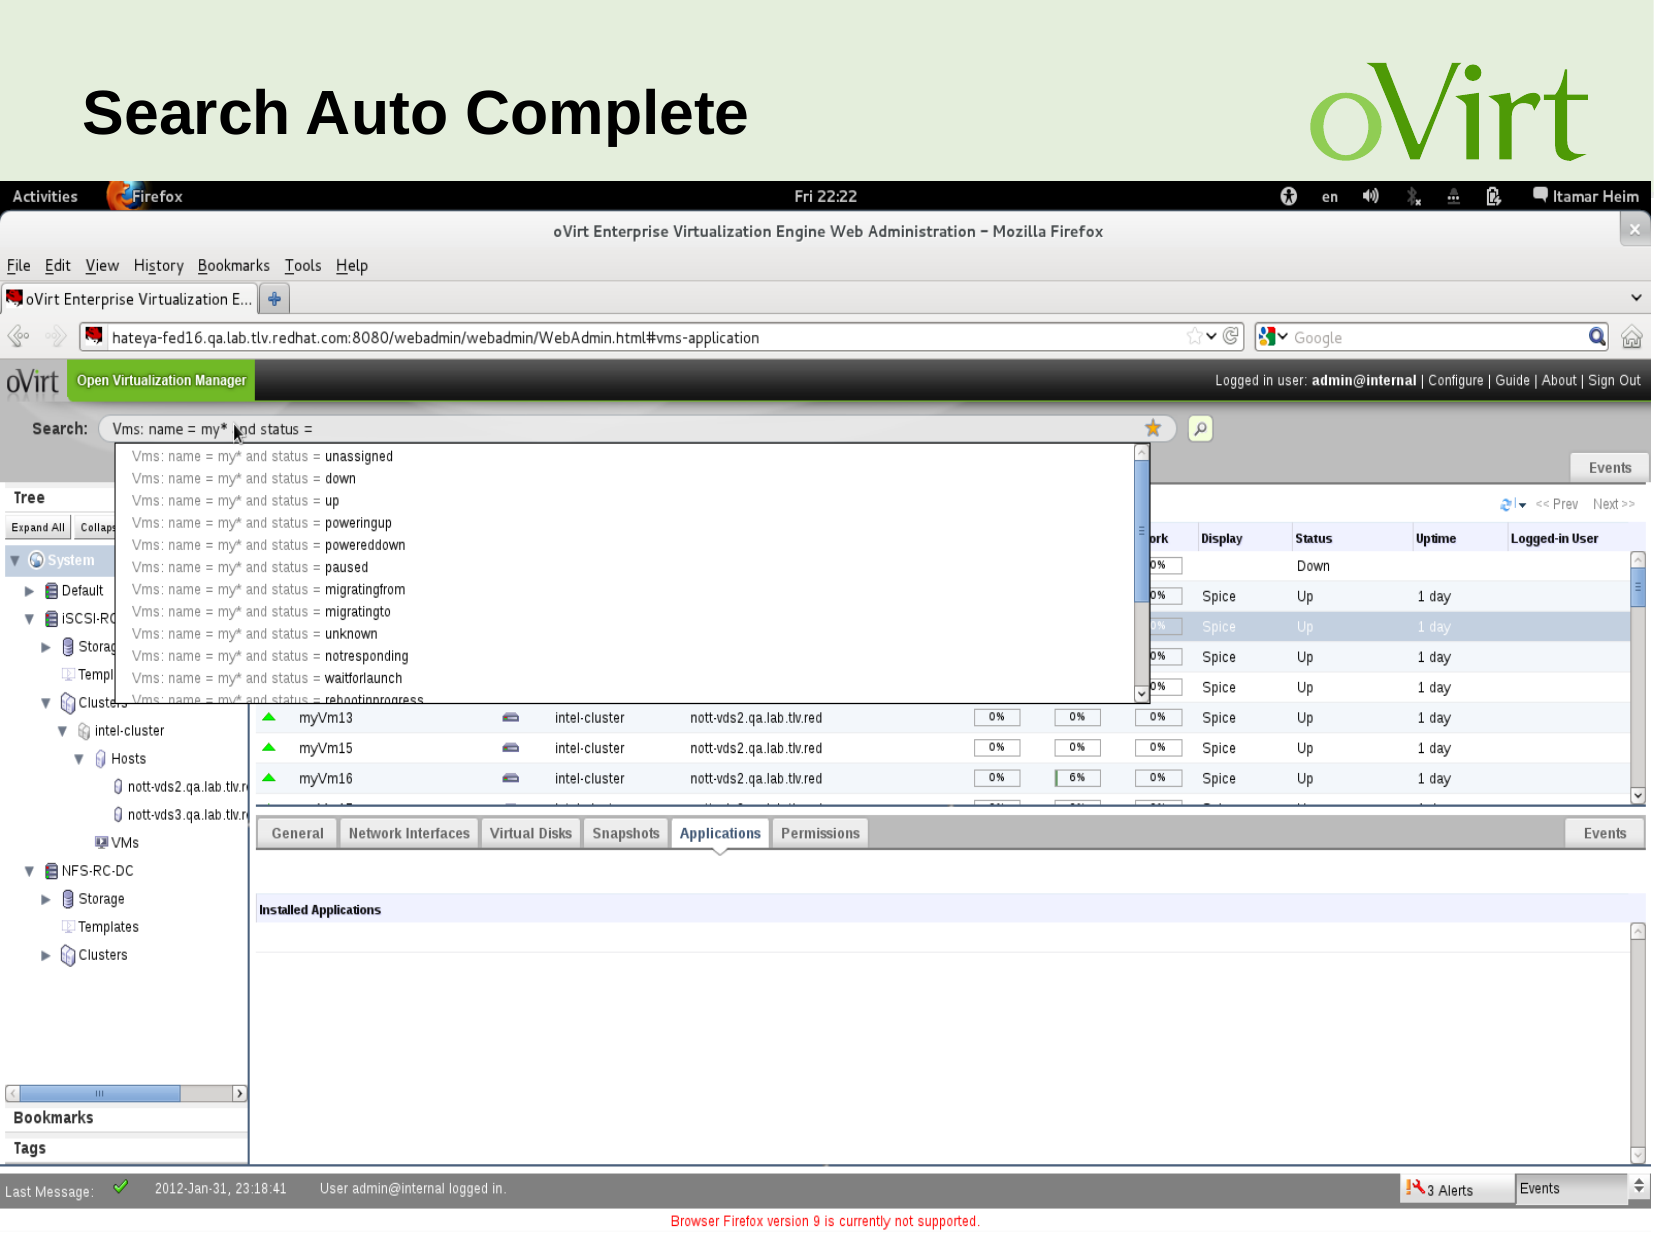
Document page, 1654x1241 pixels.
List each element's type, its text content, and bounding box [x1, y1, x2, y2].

title Search Auto Complete [82, 37, 1571, 181]
picture [0, 181, 1651, 1232]
